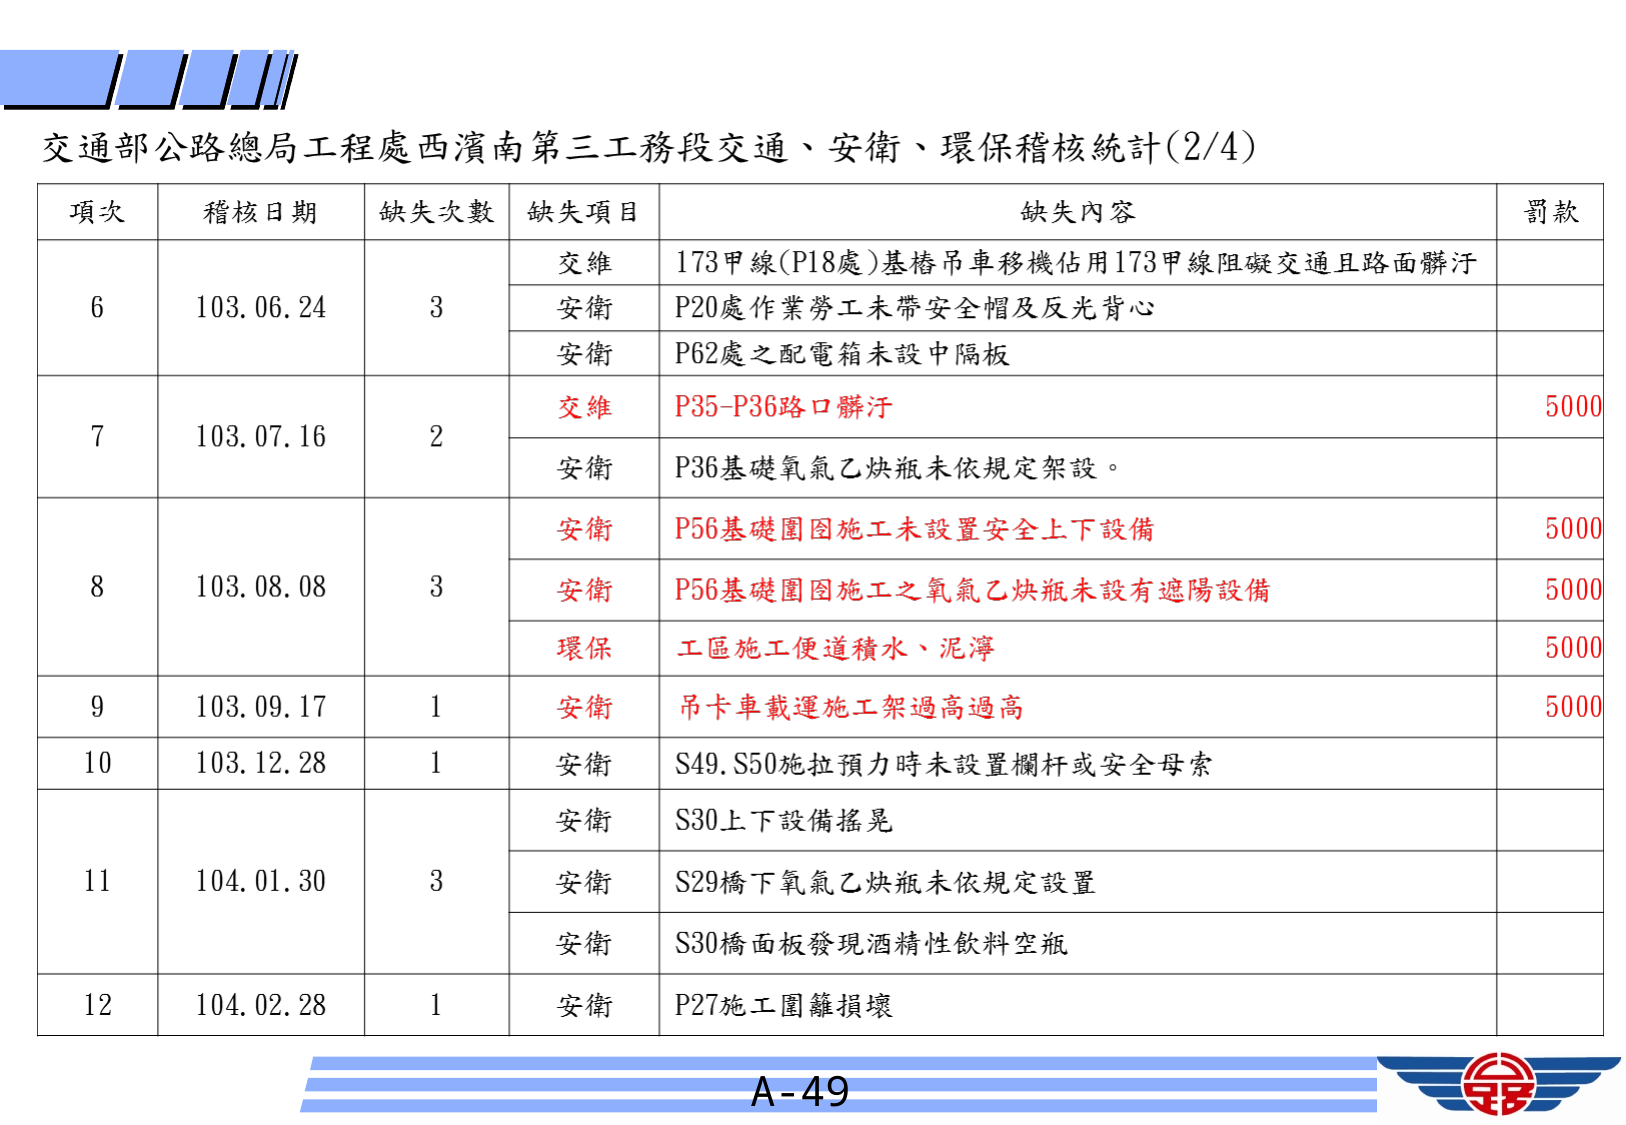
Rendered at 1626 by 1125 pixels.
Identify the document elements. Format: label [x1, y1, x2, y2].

picture [37, 110, 1604, 1041]
